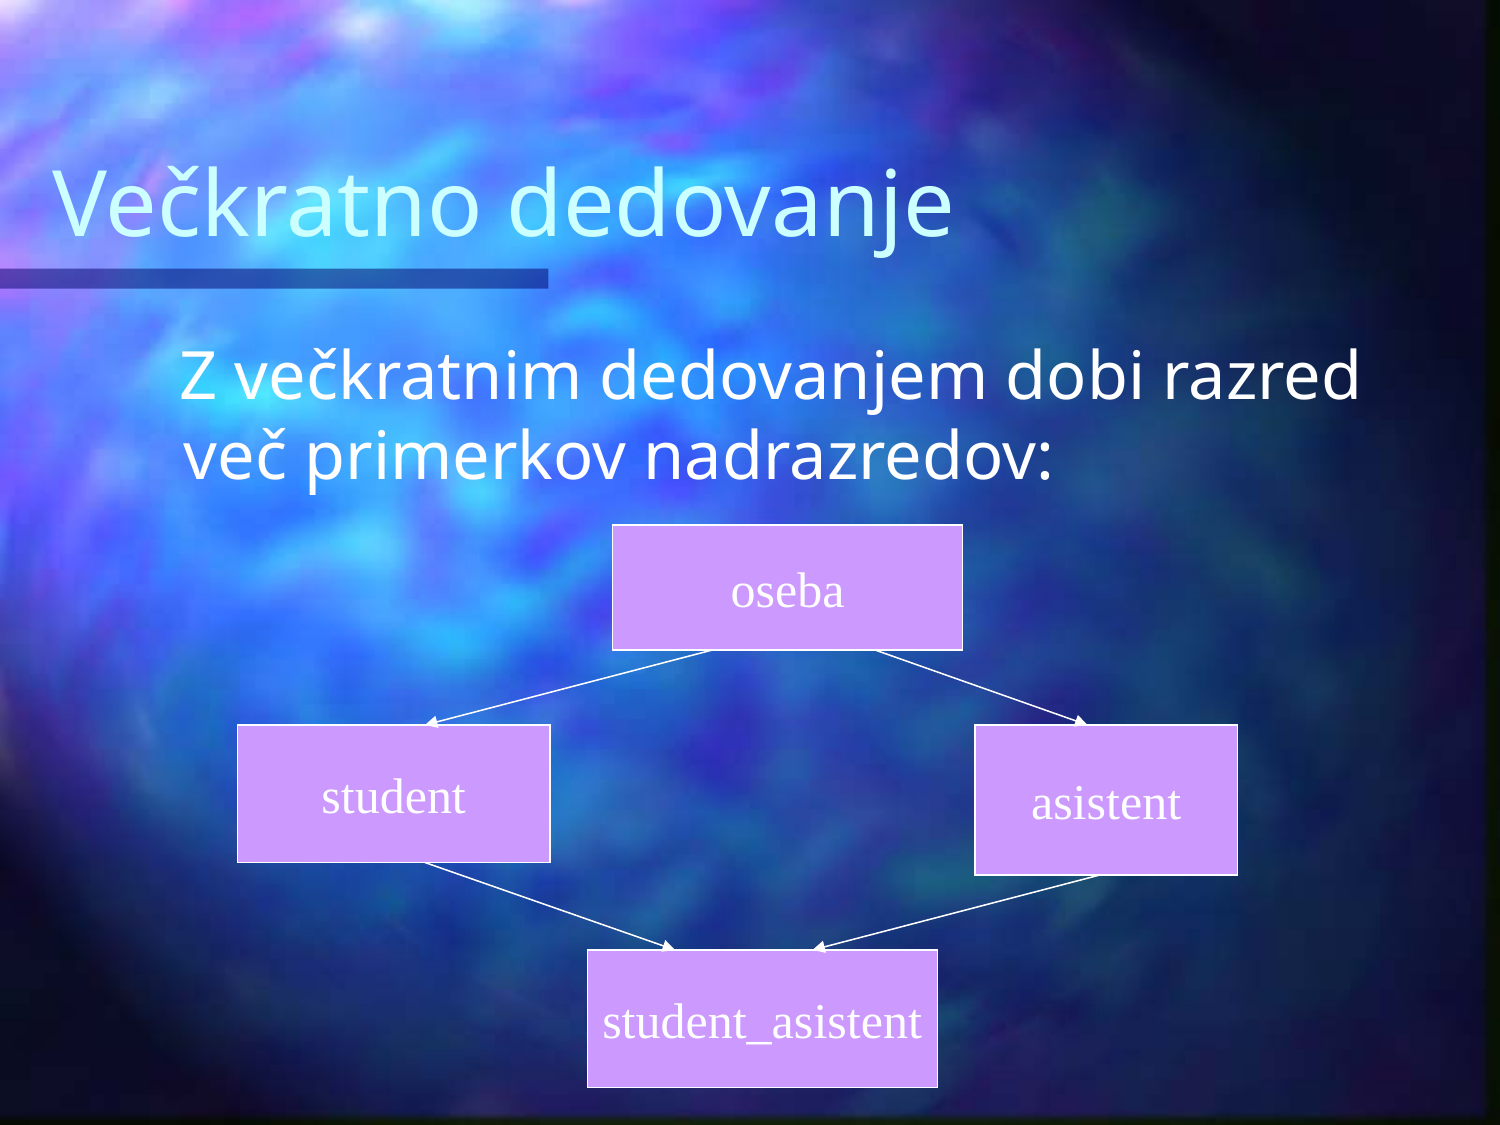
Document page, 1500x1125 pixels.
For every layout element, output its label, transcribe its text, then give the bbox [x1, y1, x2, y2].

text_box asistent [975, 724, 1238, 875]
text_box student [237, 724, 550, 863]
picture [0, 0, 1500, 1125]
text_box student_asistent [587, 949, 938, 1088]
text_box oseba [612, 525, 963, 650]
list Z večkratnim dedovanjem dobi razred več primerkov nadrazredov: [112, 324, 1388, 1000]
title Večkratno dedovanje [37, 75, 1313, 263]
list Z večkratnim dedovanjem dobi razred več primerkov nadrazredov: [432, 650, 1092, 949]
